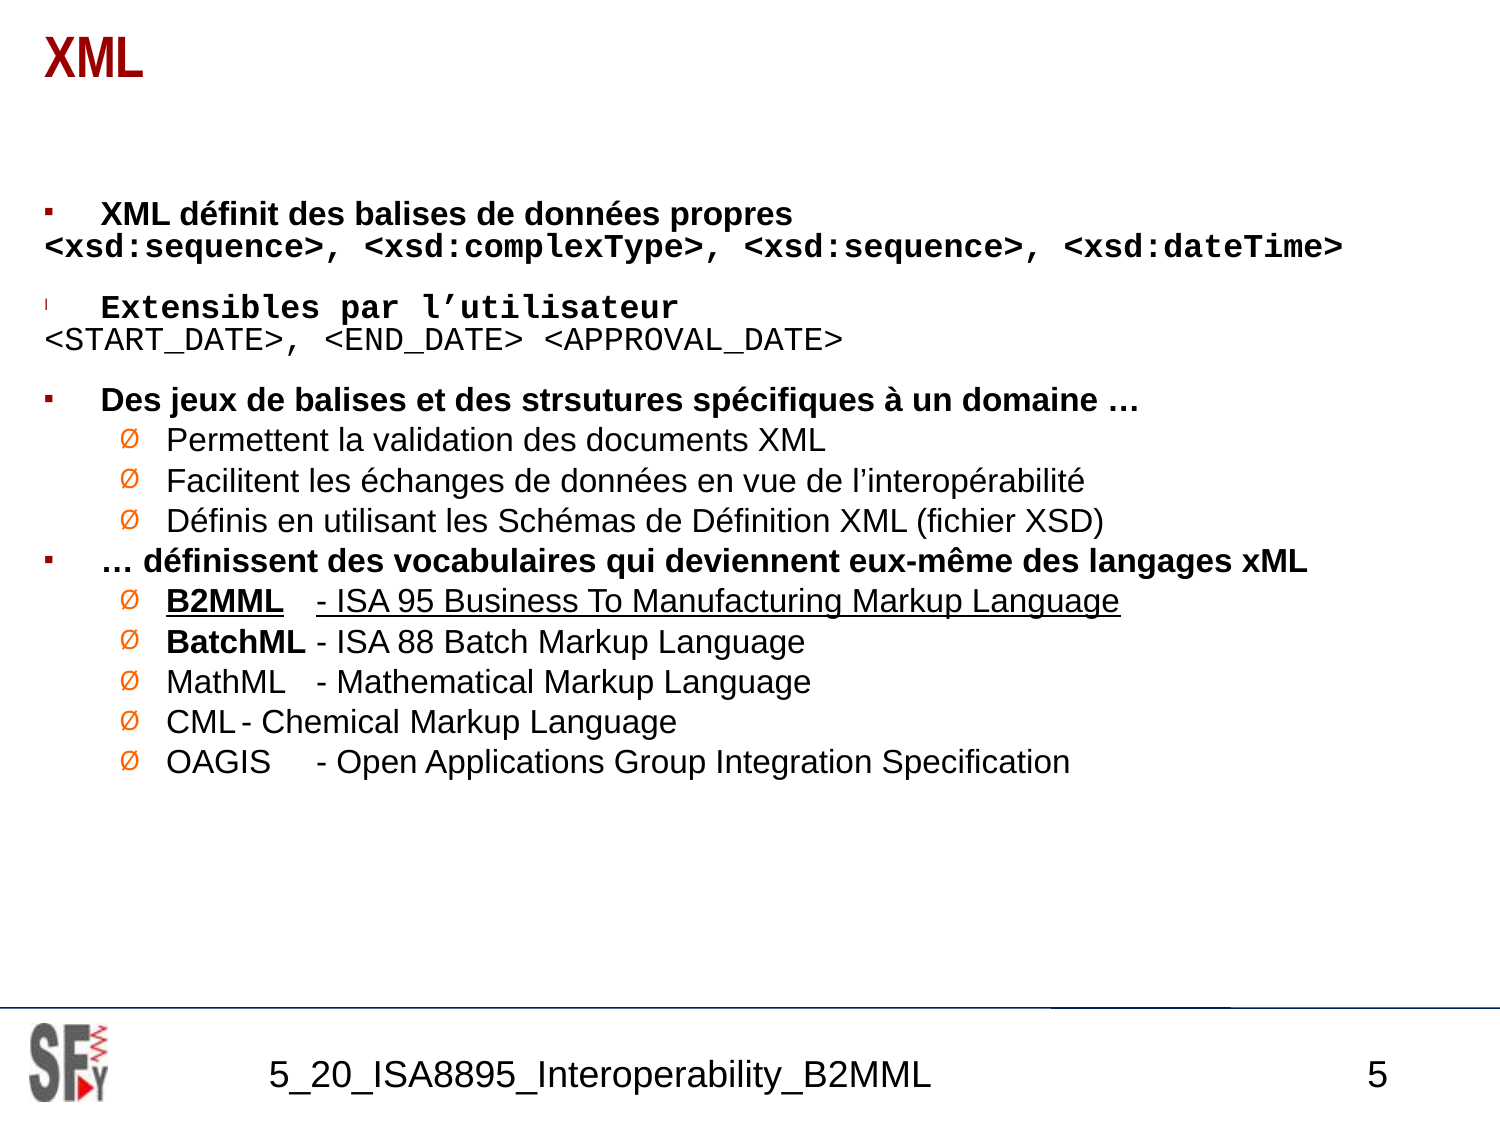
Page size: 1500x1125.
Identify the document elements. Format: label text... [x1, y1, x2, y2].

slide_number <numéro> [1352, 1034, 1490, 1103]
title XML [29, 12, 1471, 138]
list XML définit des balises de données propres <xsd:sequence>, <xsd:complexType>, <xsd:sequence>, <xsd:dateTime> Extensibles par l’utilisateur <START_DATE>, <END_DATE> <APPROVAL_DATE> Des jeux de balises et des strsutures spécifiques à un domaine … Permettent la validation des documents XML Facilitent les échanges de données en vue de l’interopérabilité Définis en utilisant les Schémas de Définition XML (fichier XSD) … définissent des vocabulaires qui deviennent eux-même des langages xML B2MML - ISA 95 Business To Manufacturing Markup Language BatchML - ISA 88 Batch Markup Language MathML - Mathematical Markup Language CML - Chemical Markup Language OAGIS - Open Applications Group Integration Specification [29, 184, 1471, 988]
footer 5_20_ISA8895_Interoperability_B2MML [253, 1034, 1336, 1103]
picture [29, 1023, 108, 1102]
